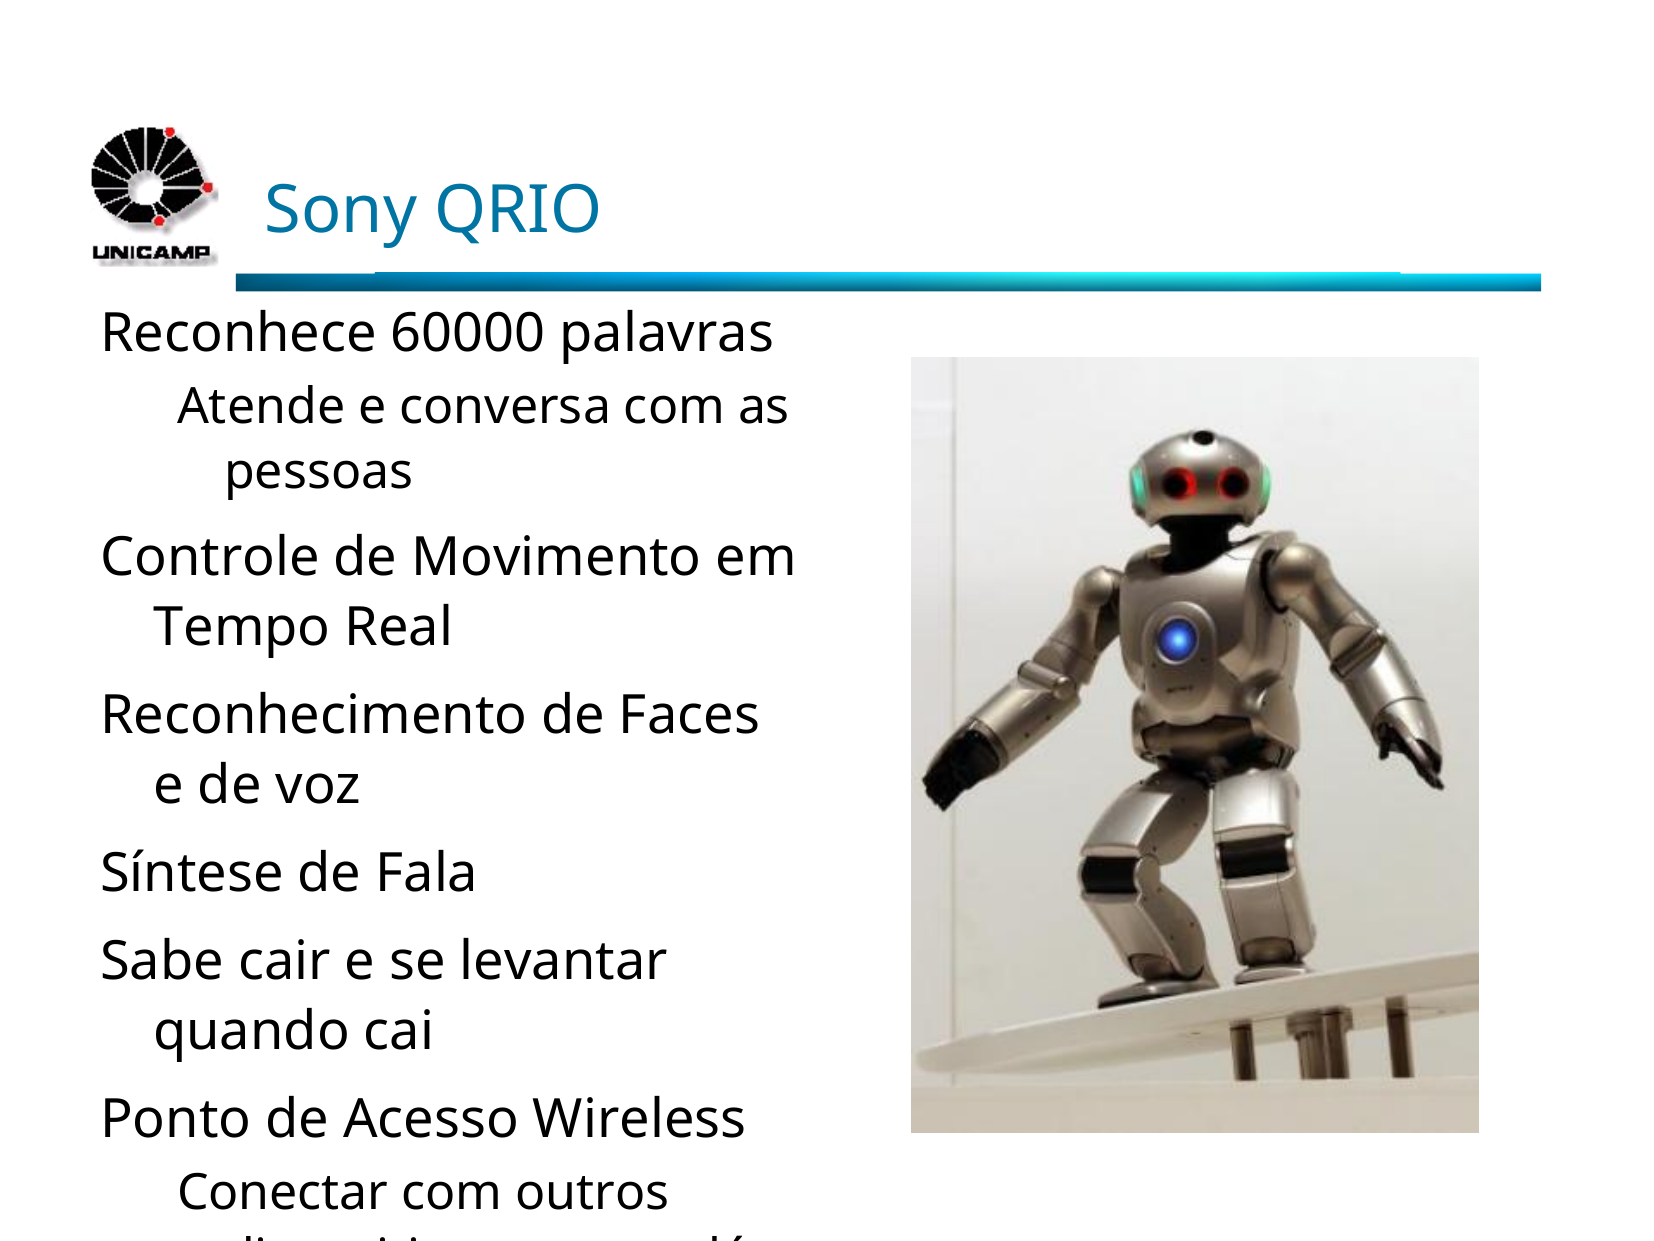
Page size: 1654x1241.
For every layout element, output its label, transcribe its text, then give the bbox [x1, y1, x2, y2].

picture [125, 272, 1654, 295]
picture [911, 357, 1479, 1134]
list Reconhece 60000 palavras Atende e conversa com as pessoas Controle de Movimento em Tempo Real Reconhecimento de Faces e de voz Síntese de Fala Sabe cair e se levantar quando cai Ponto de Acesso Wireless Conectar com outros dispositivos e controlá-los [82, 295, 805, 1211]
title Sony QRIO [264, 42, 1534, 250]
